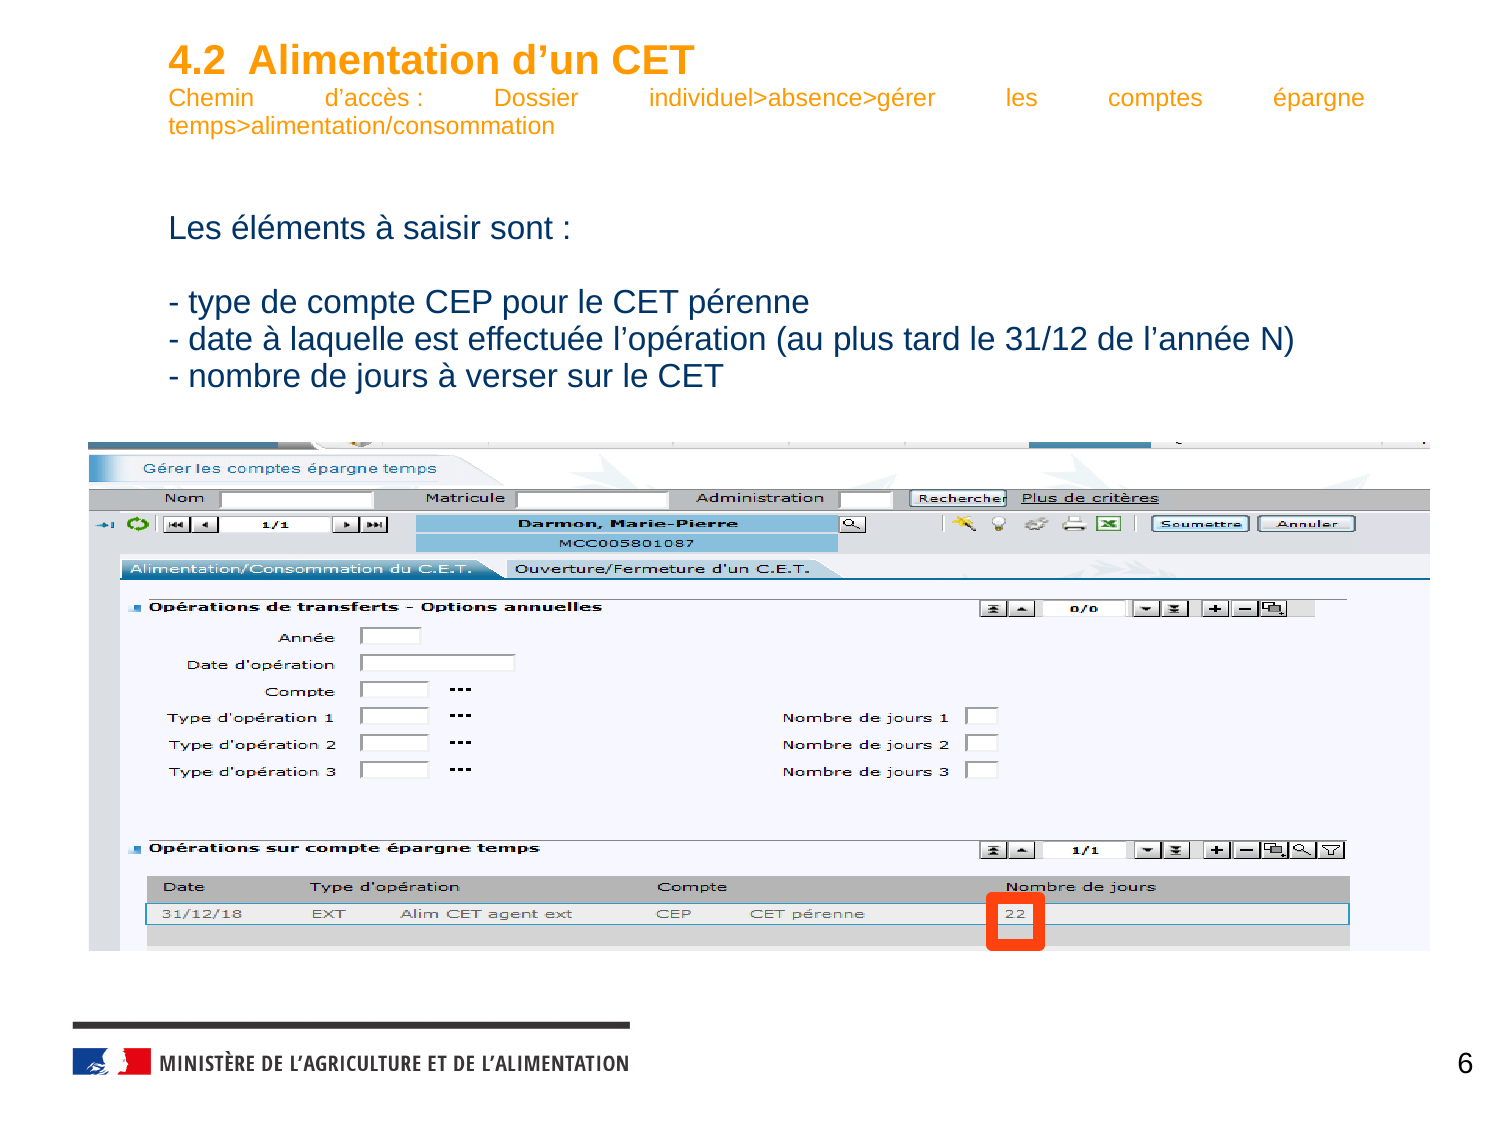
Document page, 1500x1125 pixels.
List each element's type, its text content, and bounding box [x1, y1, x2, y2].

picture [23, 185, 1430, 1123]
text_box 4.2 Alimentation d’un CET Chemin d’accès : Dossier individuel>absence>gérer les comptes épargne temps>alimentation/consommation Les éléments à saisir sont : - type de compte CEP pour le CET pérenne - date à laquelle est effectuée l’opération (au plus tard le 31/12 de l’année N) - nombre de jours à verser sur le CET [153, 29, 1382, 442]
